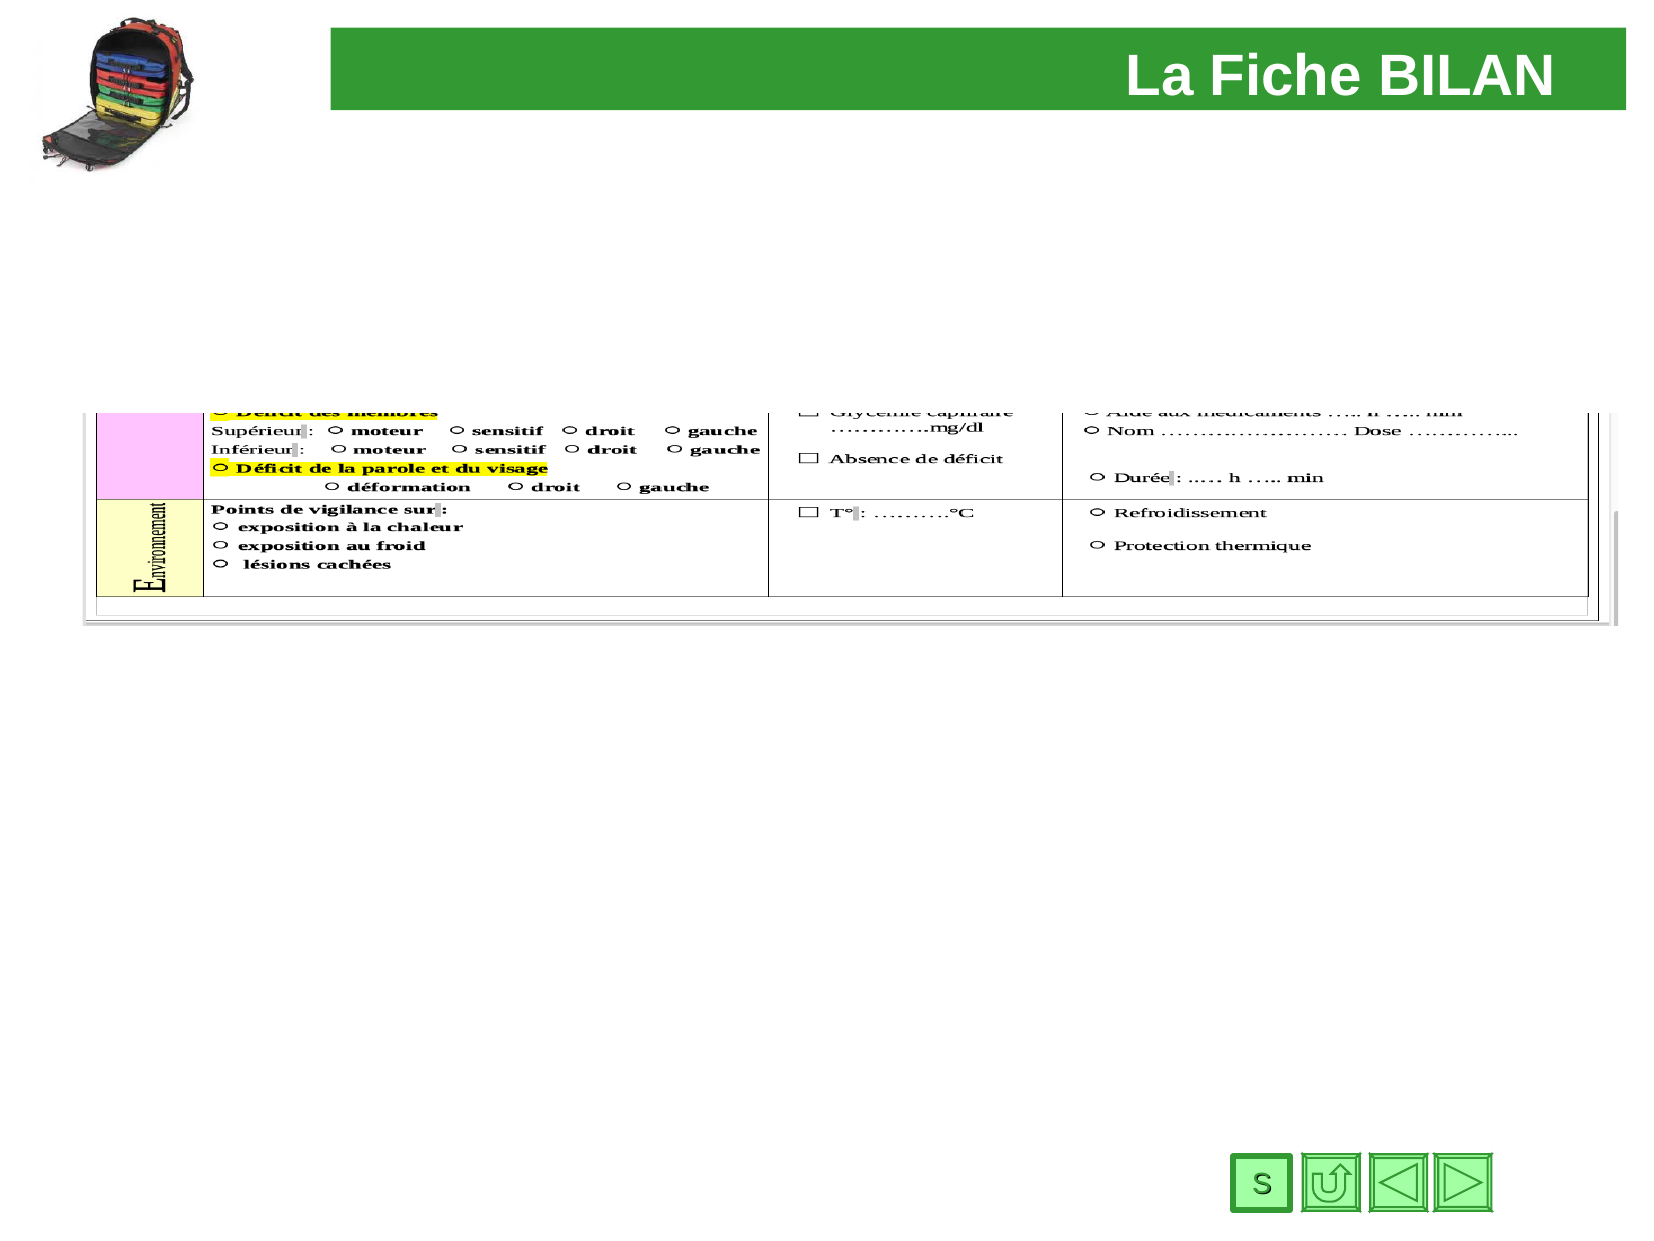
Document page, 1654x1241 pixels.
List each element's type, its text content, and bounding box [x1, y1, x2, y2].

text_box La Fiche BILAN [968, 35, 1571, 116]
picture [82, 413, 1619, 626]
picture [29, 5, 201, 183]
